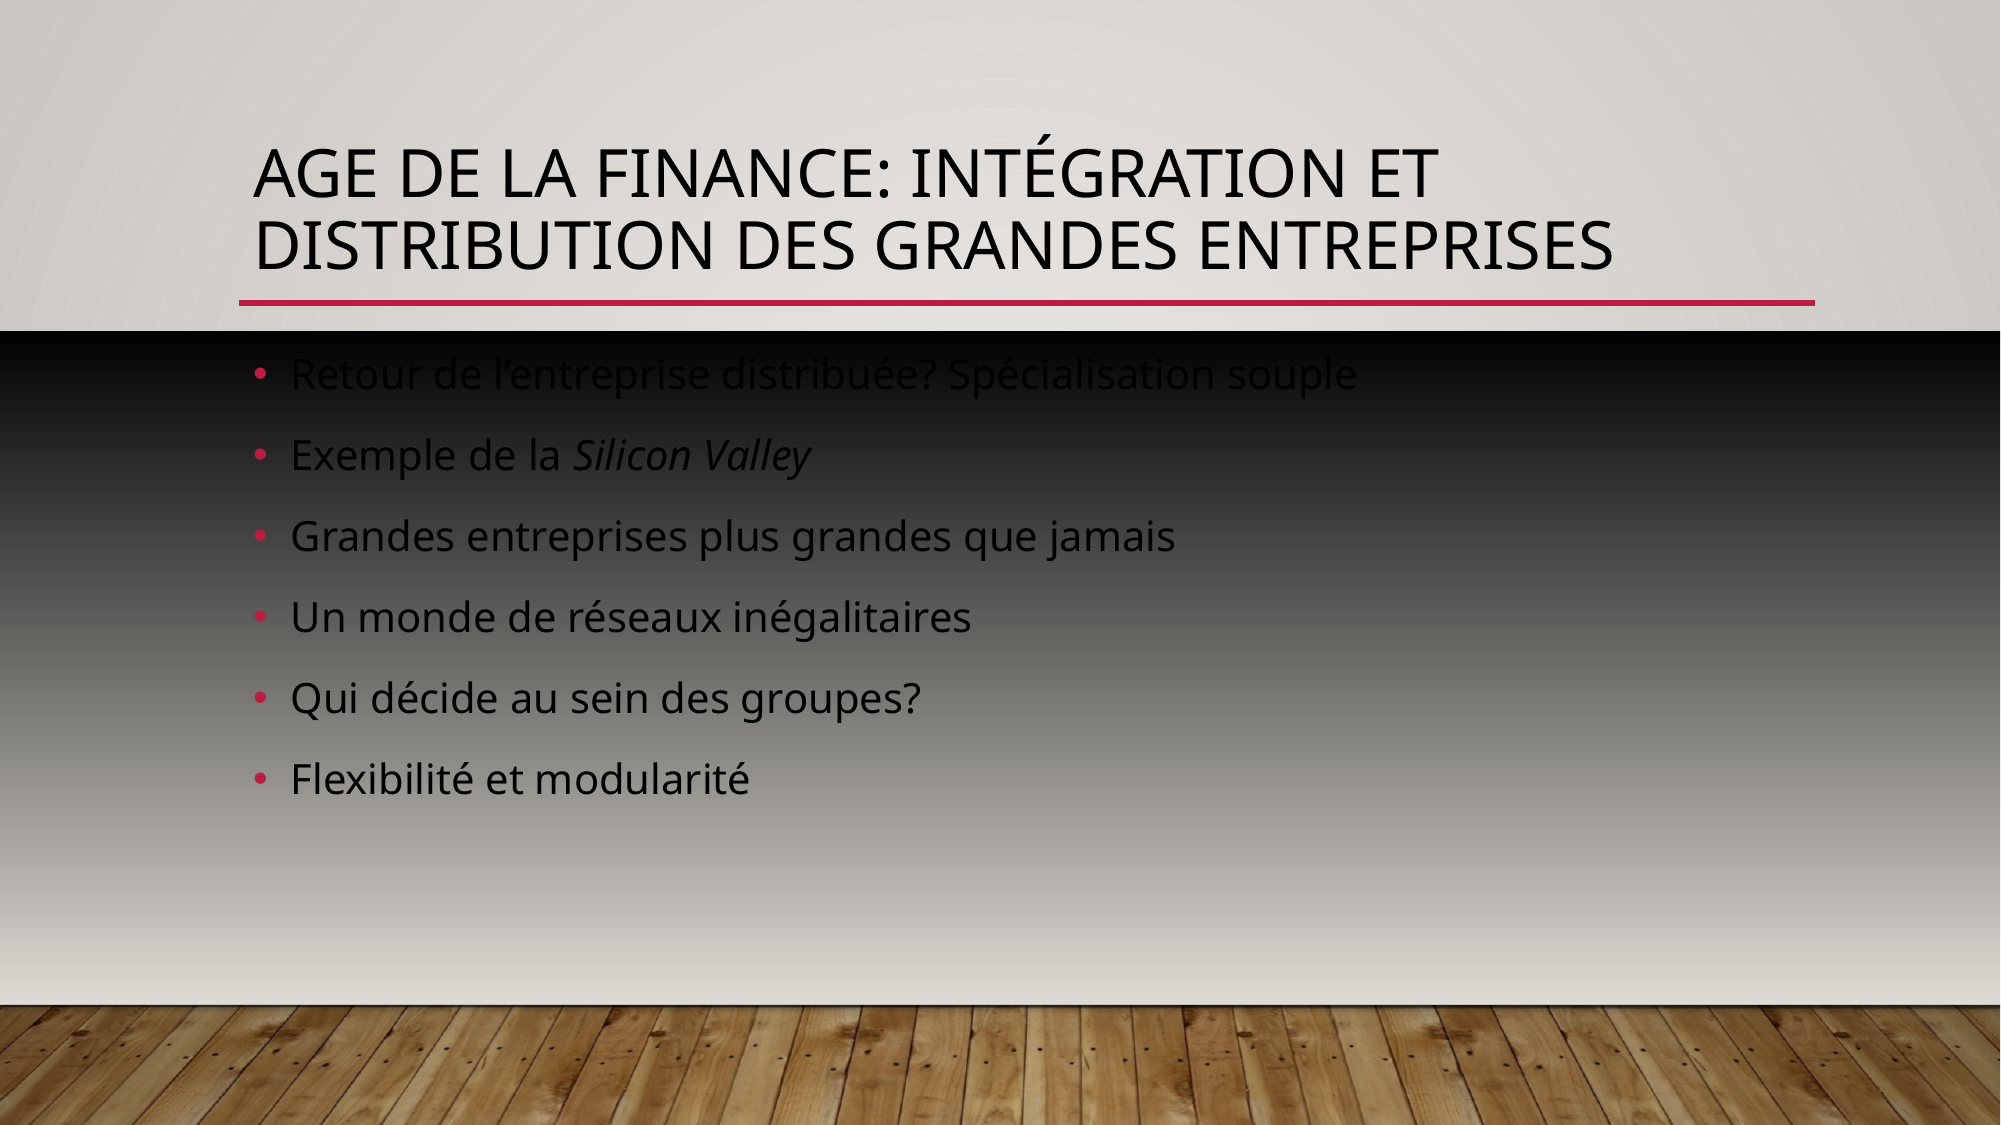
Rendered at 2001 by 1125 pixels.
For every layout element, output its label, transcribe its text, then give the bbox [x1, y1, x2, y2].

list Retour de l’entreprise distribuée? Spécialisation souple Exemple de la Silicon Valley Grandes entreprises plus grandes que jamais Un monde de réseaux inégalitaires Qui décide au sein des groupes? Flexibilité et modularité [238, 330, 1814, 897]
title Age de la finance: intégration et distribution des grandes entreprises [238, 131, 1814, 305]
